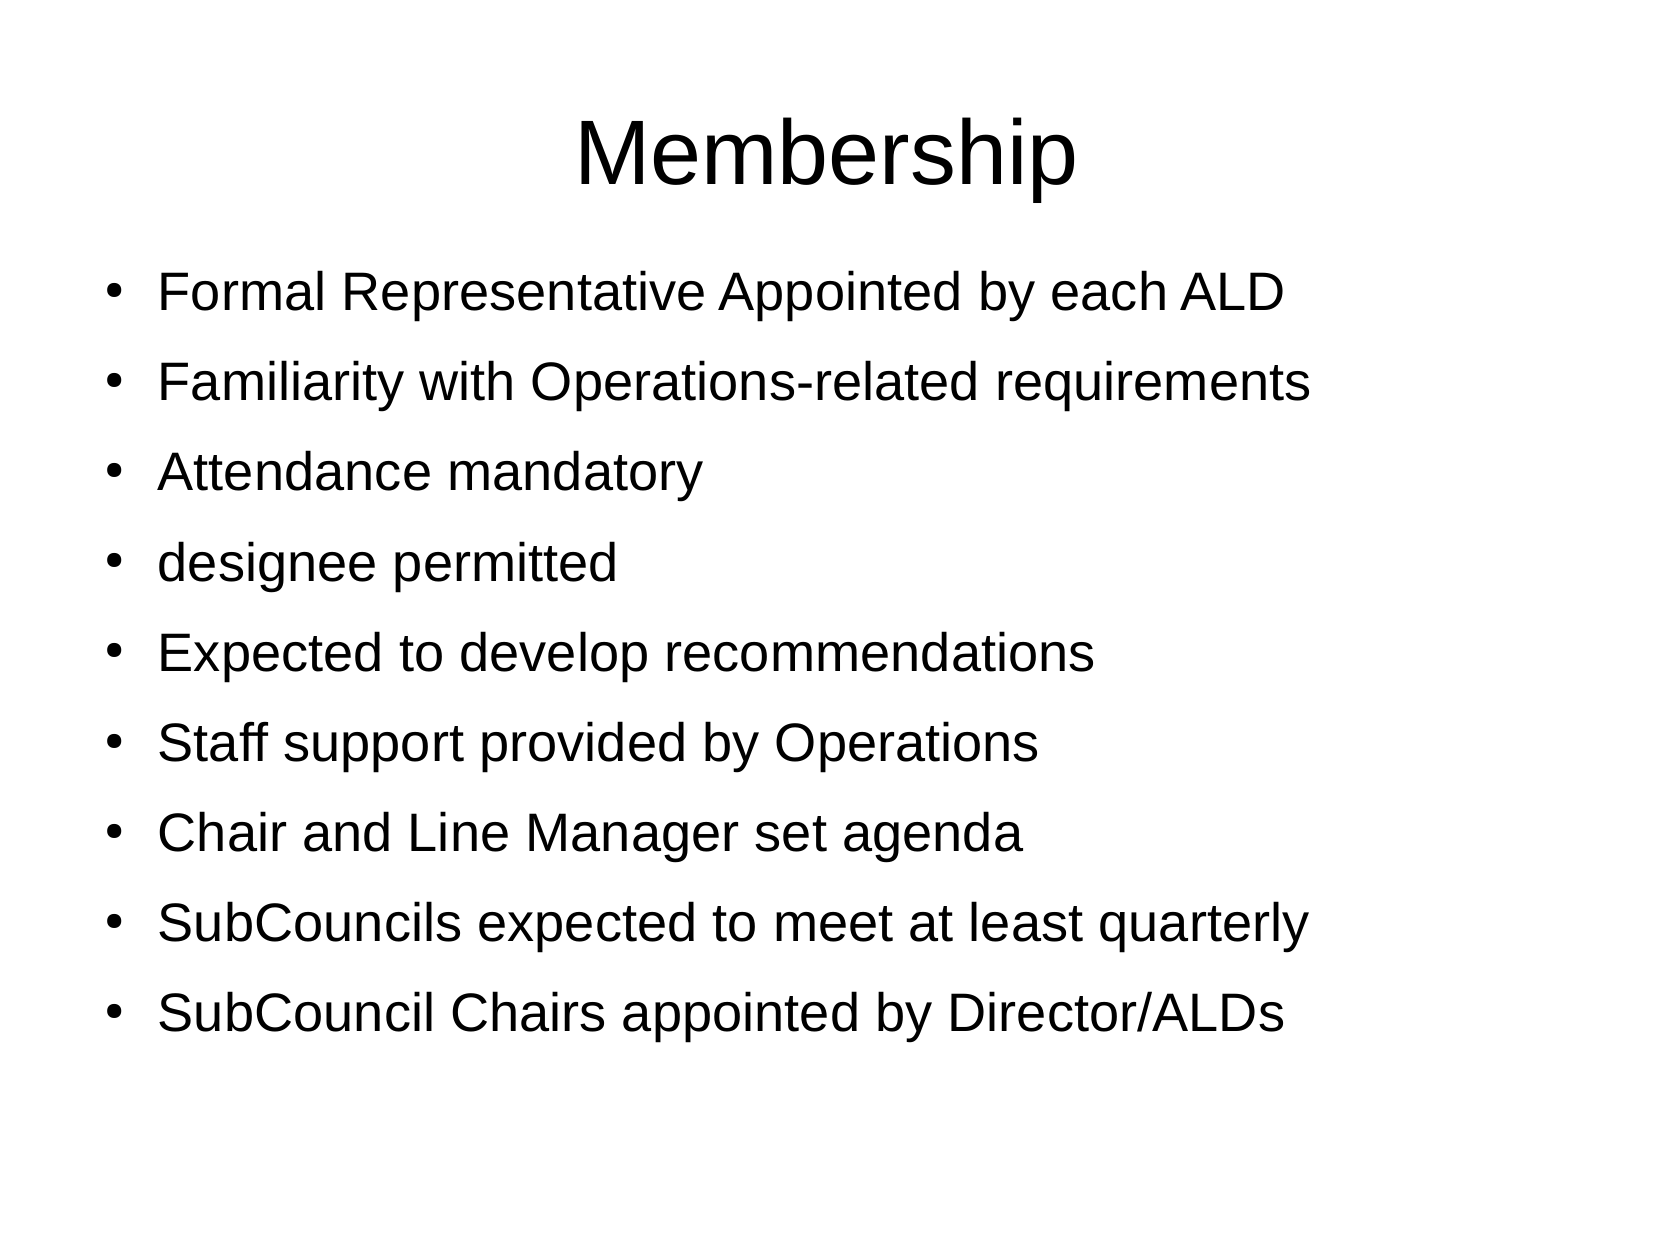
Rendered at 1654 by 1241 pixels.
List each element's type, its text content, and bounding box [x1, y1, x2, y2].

title Membership [82, 56, 1571, 250]
list Formal Representative Appointed by each ALD Familiarity with Operations-related requirements Attendance mandatory designee permitted Expected to develop recommendations Staff support provided by Operations Chair and Line Manager set agenda SubCouncils expected to meet at least quarterly SubCouncil Chairs appointed by Director/ALDs [86, 261, 1576, 1066]
